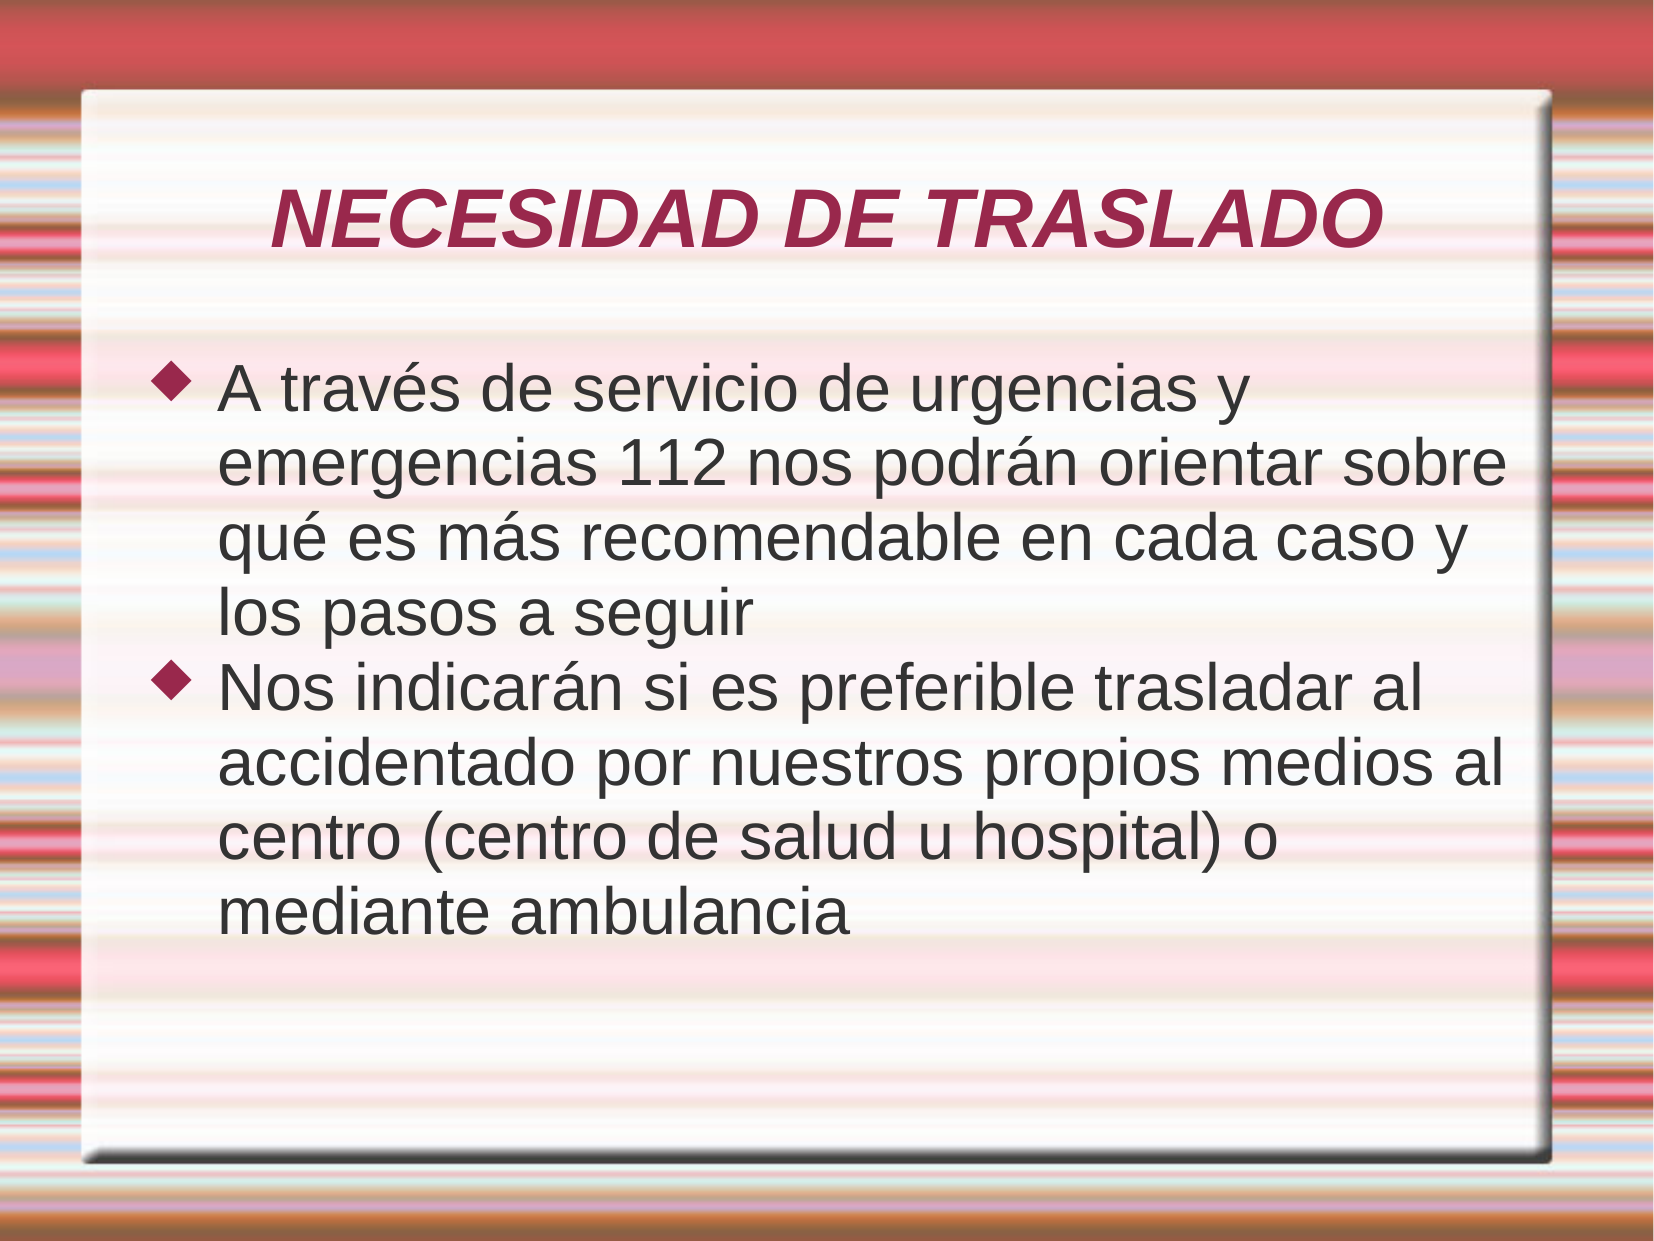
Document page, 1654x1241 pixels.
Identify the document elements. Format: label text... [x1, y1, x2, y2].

title NECESIDAD DE TRASLADO [121, 114, 1534, 322]
picture [0, 0, 1654, 1241]
list A través de servicio de urgencias y emergencias 112 nos podrán orientar sobre qué es más recomendable en cada caso y los pasos a seguir Nos indicarán si es preferible trasladar al accidentado por nuestros propios medios al centro (centro de salud u hospital) o mediante ambulancia [134, 350, 1516, 1132]
